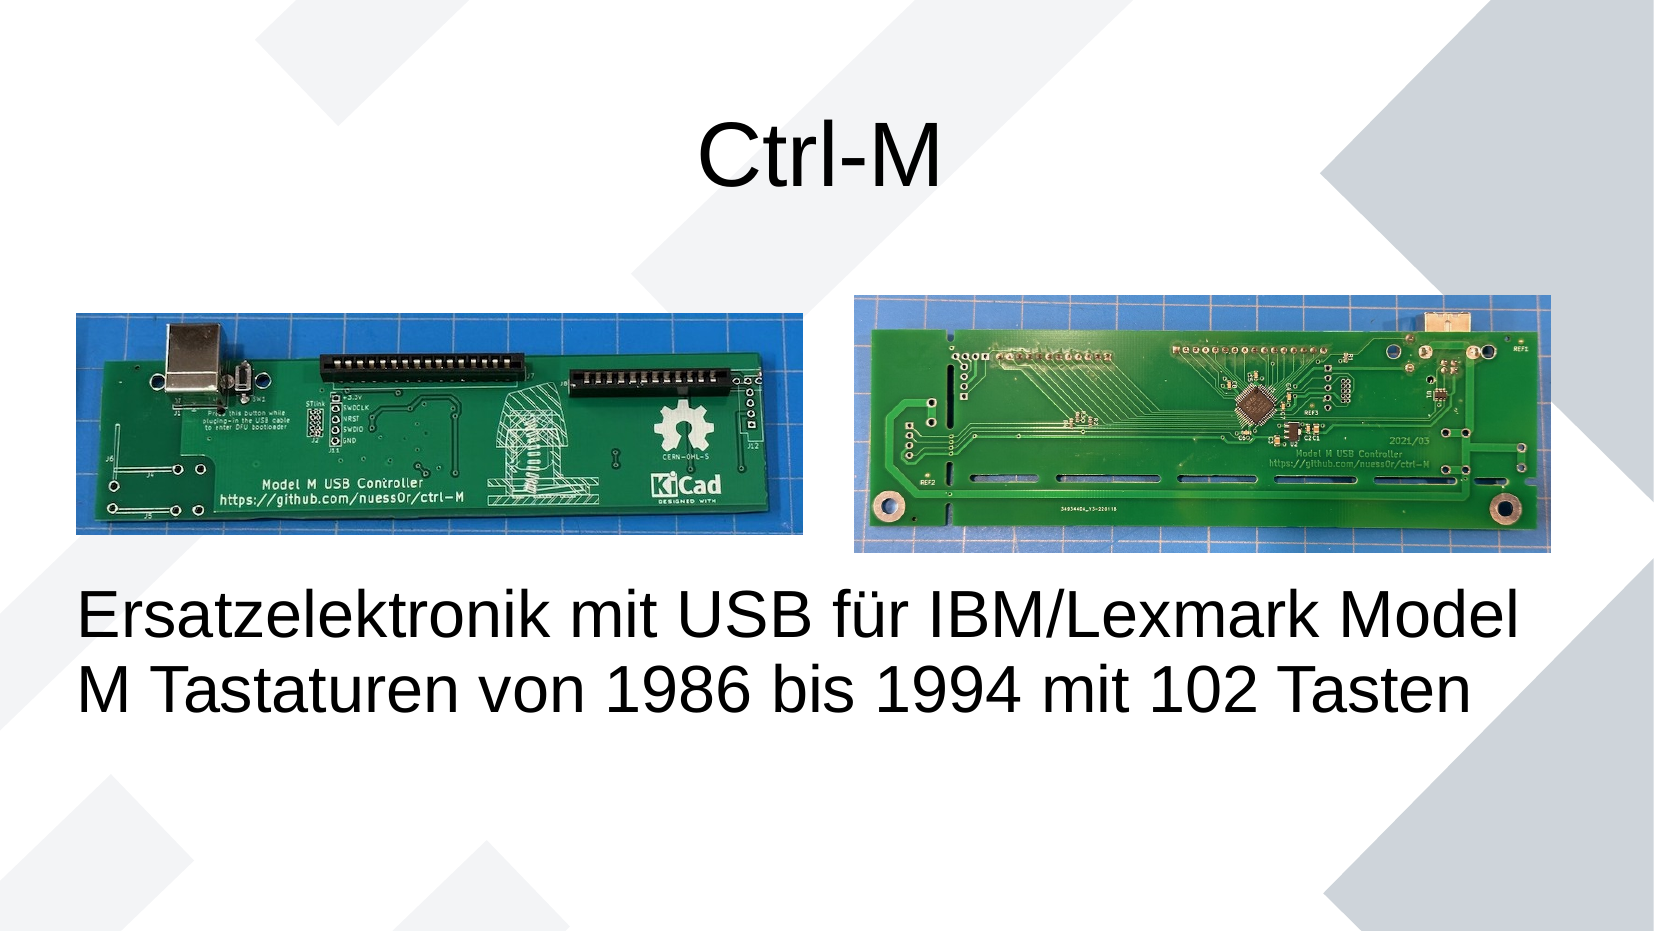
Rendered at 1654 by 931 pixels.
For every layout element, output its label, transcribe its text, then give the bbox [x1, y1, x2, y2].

picture [76, 313, 803, 535]
picture [854, 295, 1551, 553]
title Ctrl-M [76, 76, 1565, 233]
list Ersatzelektronik mit USB für IBM/Lexmark Model M Tastaturen von 1986 bis 1994 mit 102 Tasten [76, 577, 1565, 835]
